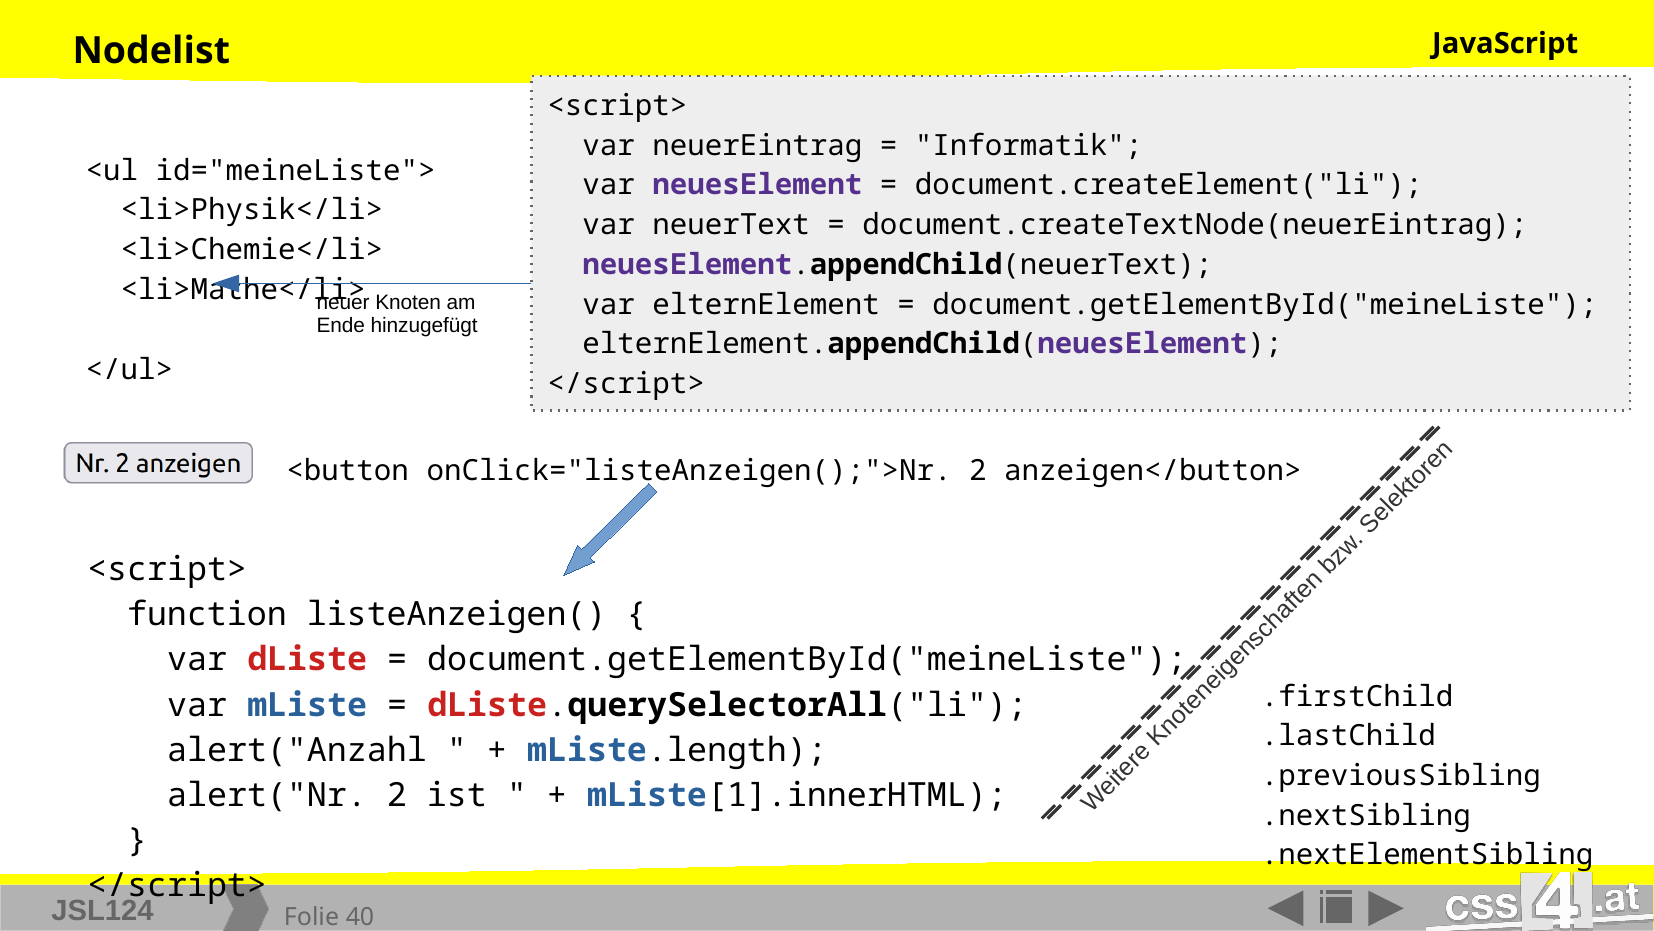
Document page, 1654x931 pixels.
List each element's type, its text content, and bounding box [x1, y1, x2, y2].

text_box <ul id="meineListe"> <li>Physik</li> <li>Chemie</li> <li>Mathe</li> </ul> [70, 141, 451, 332]
text_box JavaScript [1417, 15, 1607, 60]
text_box neuer Knoten am Ende hinzugefügt [301, 283, 497, 345]
text_box <script> var neuerEintrag = "Informatik"; var neuesElement = document.createElement("li"); var neuerText = document.createTextNode(neuerEintrag); neuesElement.appendChild(neuerText); var elternElement = document.getElementById("meineListe"); elternElement.appendChild(neuesElement); </script> [531, 112, 1630, 375]
text_box <script> function listeAnzeigen() { var dListe = document.getElementById("meineListe"); var mListe = dListe.querySelectorAll("li"); alert("Anzahl " + mListe.length); alert("Nr. 2 ist " + mListe[1].innerHTML); } </script> [1105, 721, 1203, 819]
picture [1426, 872, 1654, 931]
text_box .firstChild .lastChild .previousSibling .nextSibling .nextElementSibling [1246, 667, 1609, 829]
text_box <button onClick="listeAnzeigen();">Nr. 2 anzeigen</button> [271, 442, 1317, 487]
text_box [118, 861, 1654, 931]
text_box [0, 874, 119, 931]
picture [59, 436, 260, 490]
text_box <script> function listeAnzeigen() { var dListe = document.getElementById("meineListe"); var mListe = dListe.querySelectorAll("li"); alert("Anzahl " + mListe.length); alert("Nr. 2 ist " + mListe[1].innerHTML); } </script> [72, 537, 1203, 819]
text_box Weitere Knoteneigenschaften bzw. Selektoren [1059, 418, 1474, 834]
text_box [0, 0, 1654, 83]
text_box [563, 483, 657, 576]
text_box Folie <Foliennummer> [269, 891, 542, 931]
text_box Nodelist [57, 16, 469, 69]
text_box JSL124 [36, 886, 209, 931]
